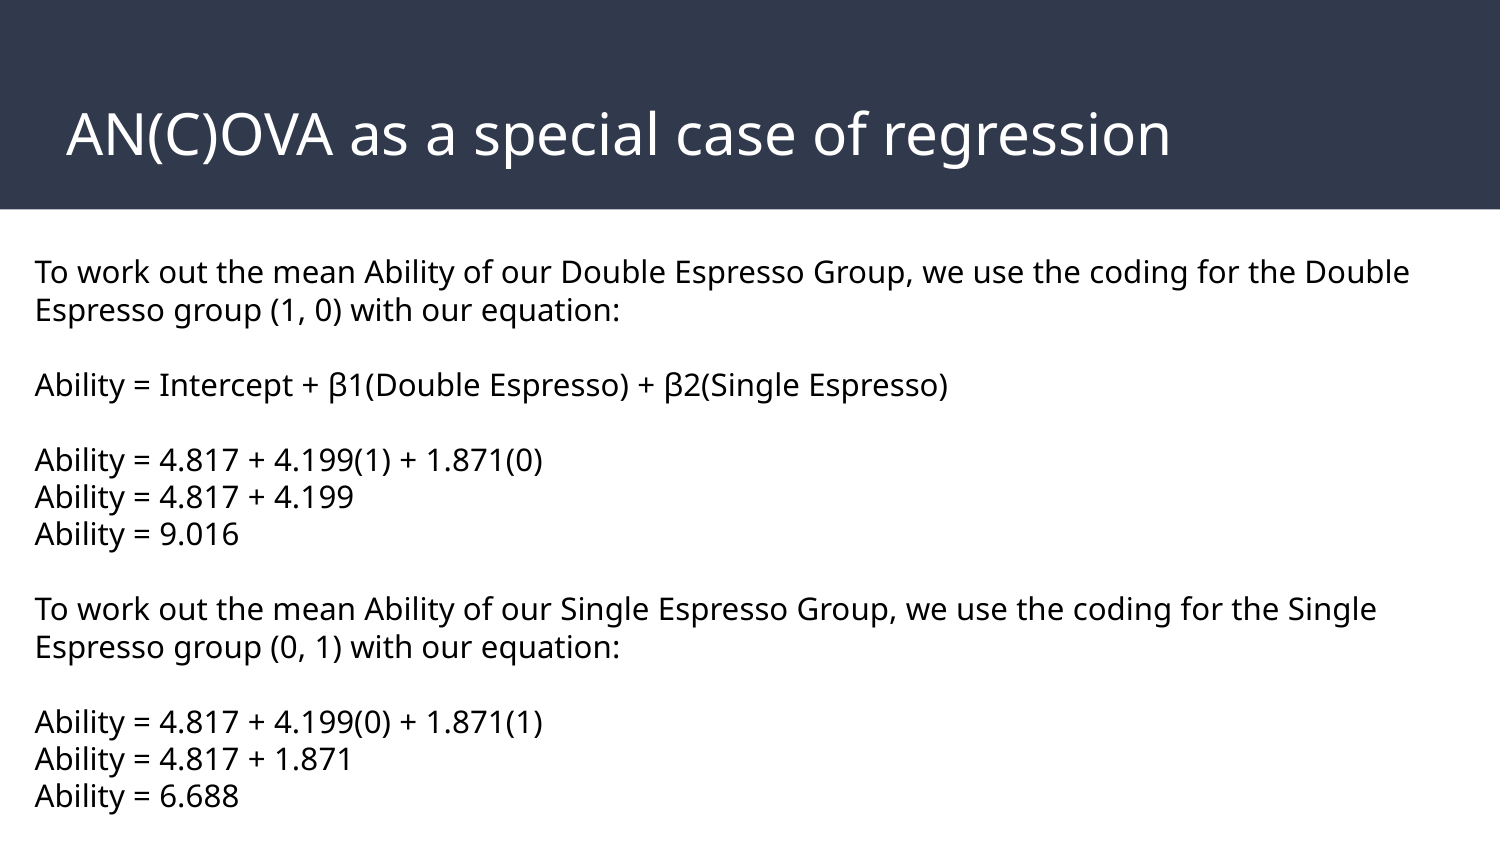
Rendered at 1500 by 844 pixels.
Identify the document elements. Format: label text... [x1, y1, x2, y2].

title AN(C)OVA as a special case of regression [51, 82, 1449, 185]
text_box To work out the mean Ability of our Double Espresso Group, we use the coding for the Double Espresso group (1, 0) with our equation: Ability = Intercept + β1(Double Espresso) + β2(Single Espresso) Ability = 4.817 + 4.199(1) + 1.871(0) Ability = 4.817 + 4.199 Ability = 9.016 To work out the mean Ability of our Single Espresso Group, we use the coding for the Single Espresso group (0, 1) with our equation: Ability = 4.817 + 4.199(0) + 1.871(1) Ability = 4.817 + 1.871 Ability = 6.688 [19, 237, 1475, 818]
